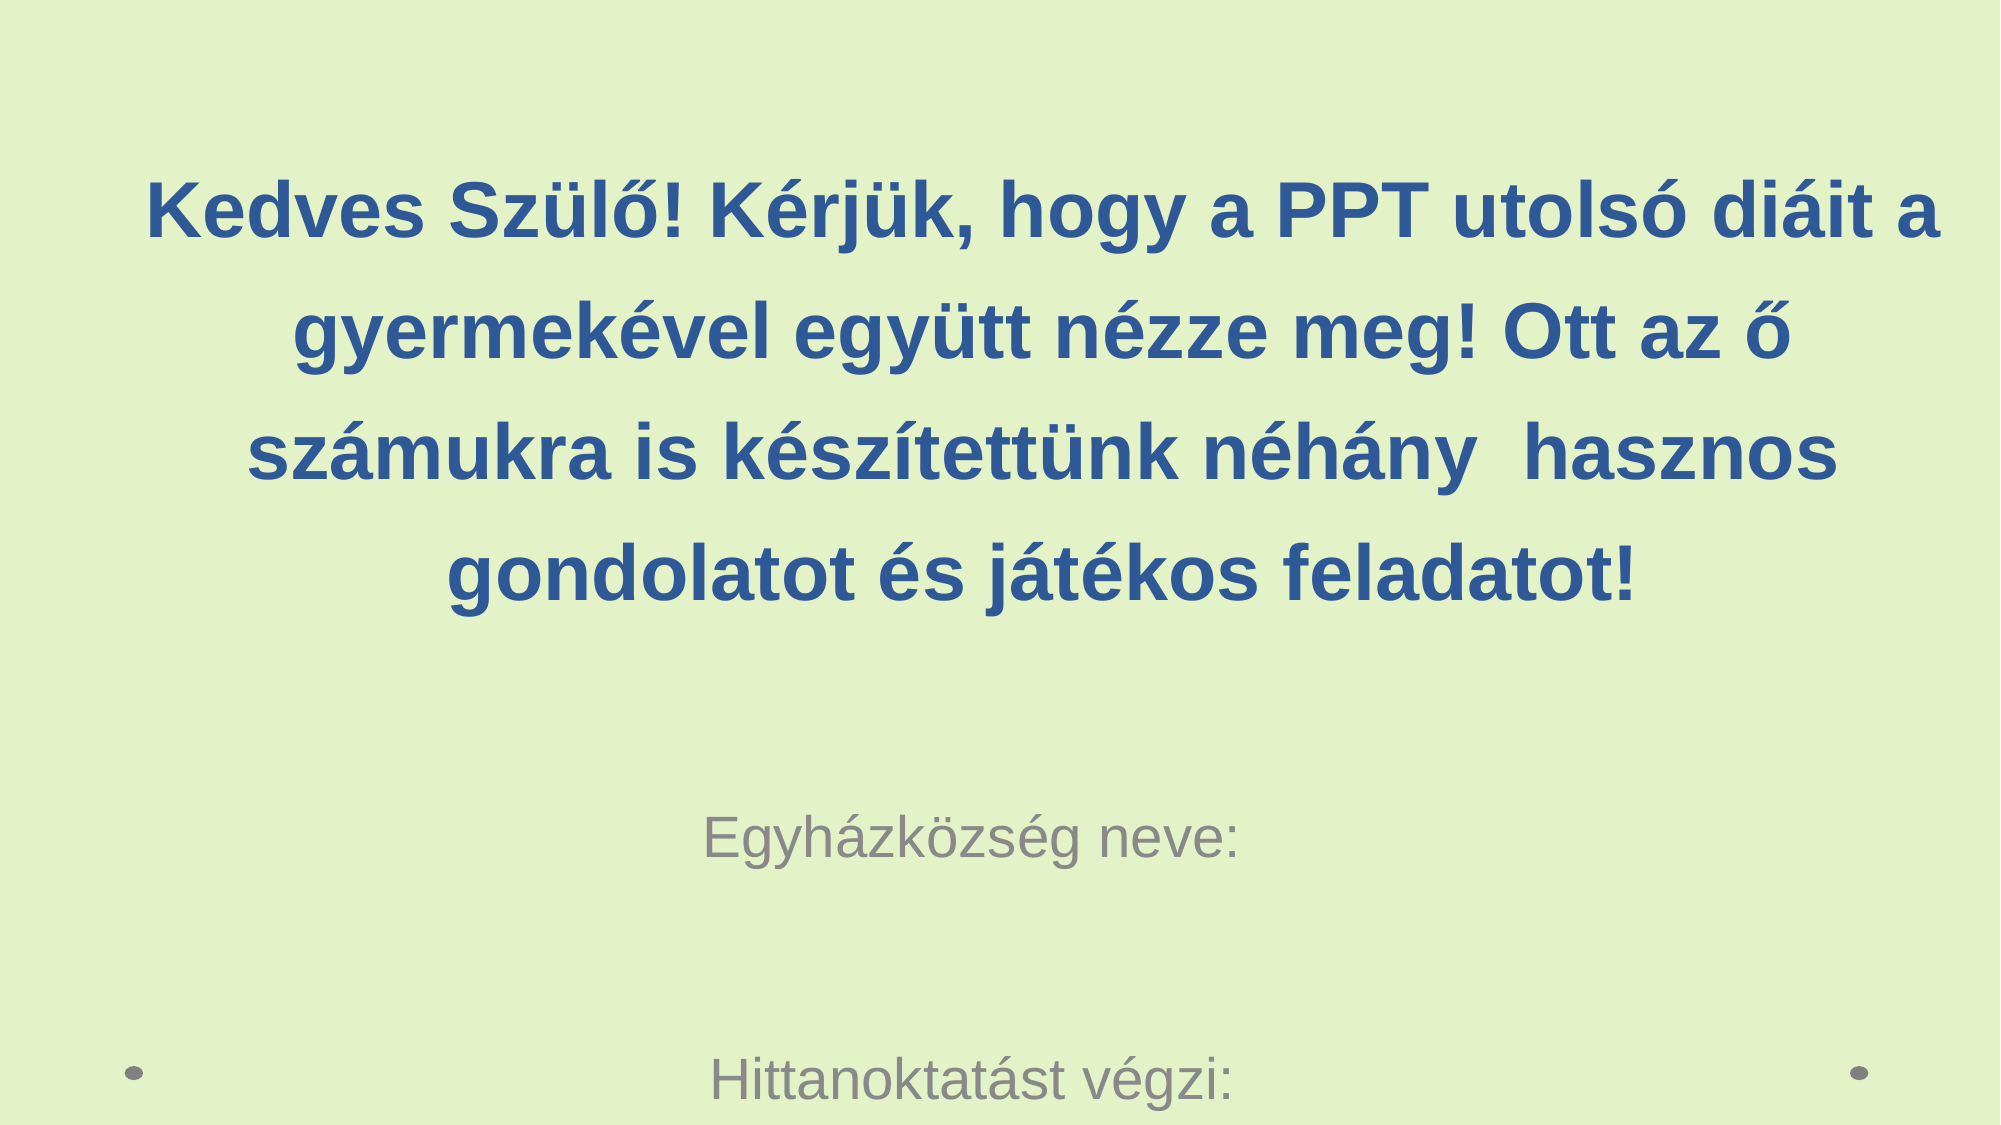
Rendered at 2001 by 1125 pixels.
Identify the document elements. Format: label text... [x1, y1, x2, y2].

title Kedves Szülő! Kérjük, hogy a PPT utolsó diáit a gyermekével együtt nézze meg! Ott az ő számukra is készítettünk néhány hasznos gondolatot és játékos feladatot! [87, 125, 2000, 480]
subtitle Egyházközség neve: Hittanoktatást végzi: [366, 620, 1595, 1069]
